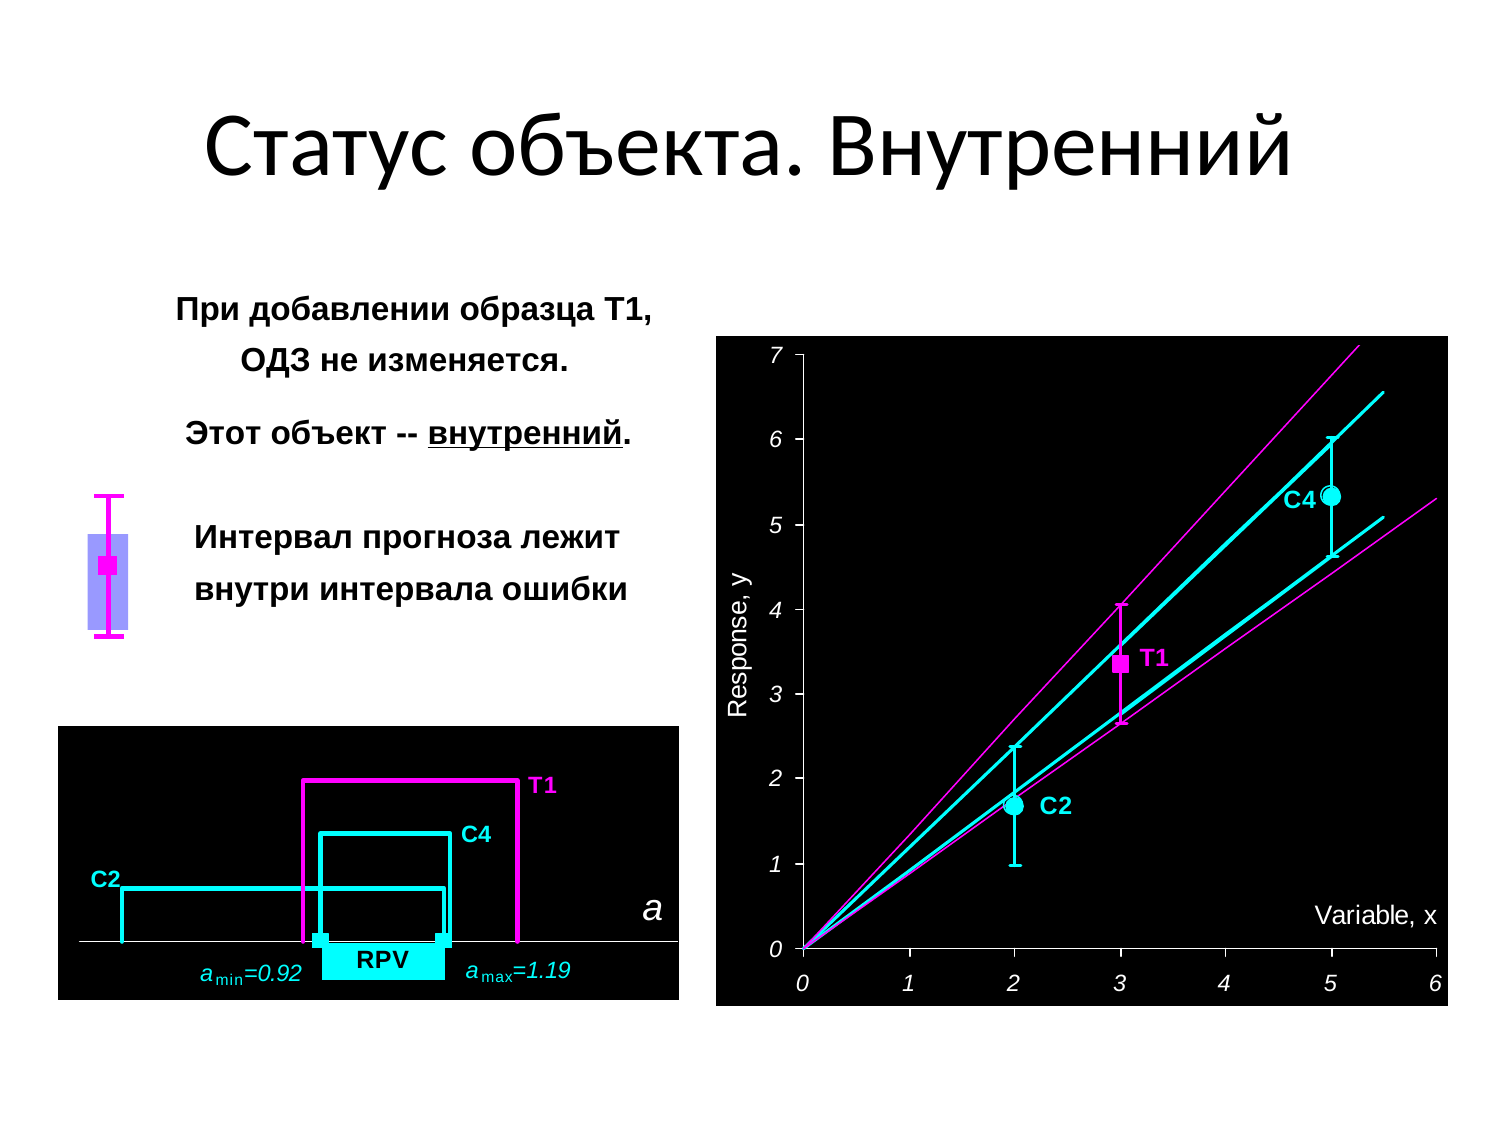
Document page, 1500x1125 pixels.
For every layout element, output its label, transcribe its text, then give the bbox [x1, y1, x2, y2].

picture [708, 328, 1457, 1013]
picture [87, 492, 129, 643]
text_box При добавлении образца T1, ОДЗ не изменяется. Этот объект -- внутренний. Интервал прогноза лежит внутри интервала ошибки [49, 267, 676, 693]
title Статус объекта. Внутренний [75, 45, 1426, 233]
picture [50, 717, 688, 1008]
